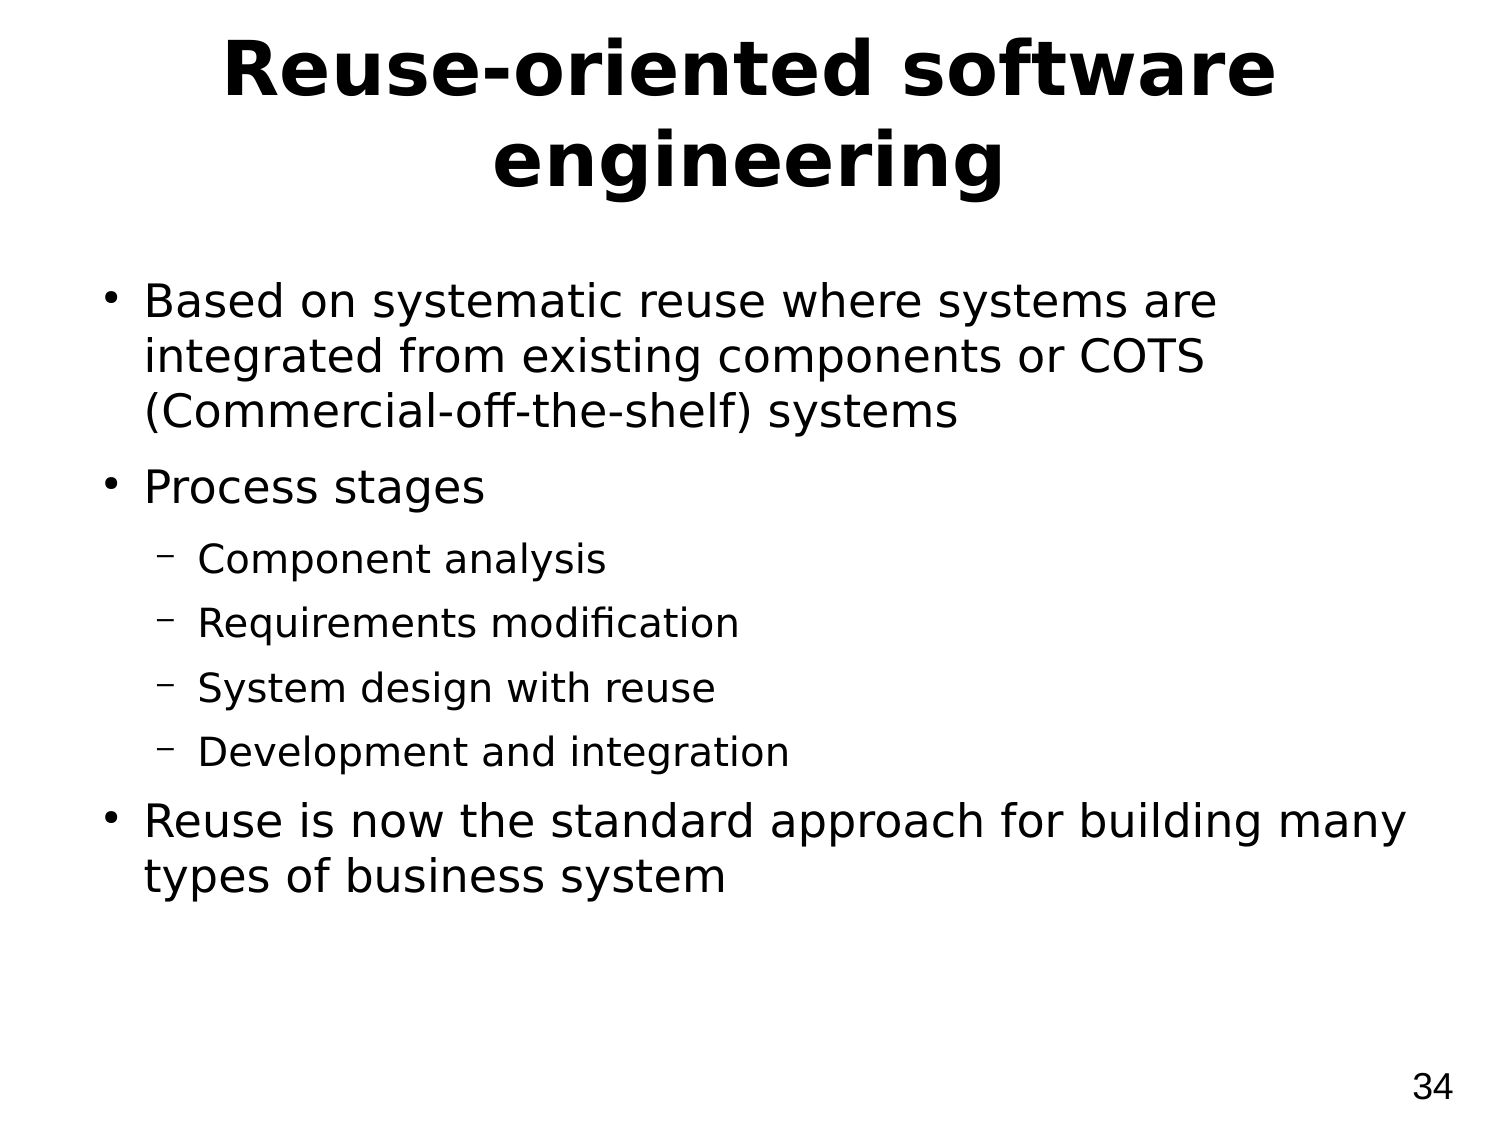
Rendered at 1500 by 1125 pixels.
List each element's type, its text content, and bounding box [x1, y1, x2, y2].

title Reuse-oriented software engineering [75, 44, 1425, 177]
list Based on systematic reuse where systems are integrated from existing components or COTS (Commercial-off-the-shelf) systems Process stages Component analysis Requirements modification System design with reuse Development and integration Reuse is now the standard approach for building many types of business system [75, 263, 1425, 916]
